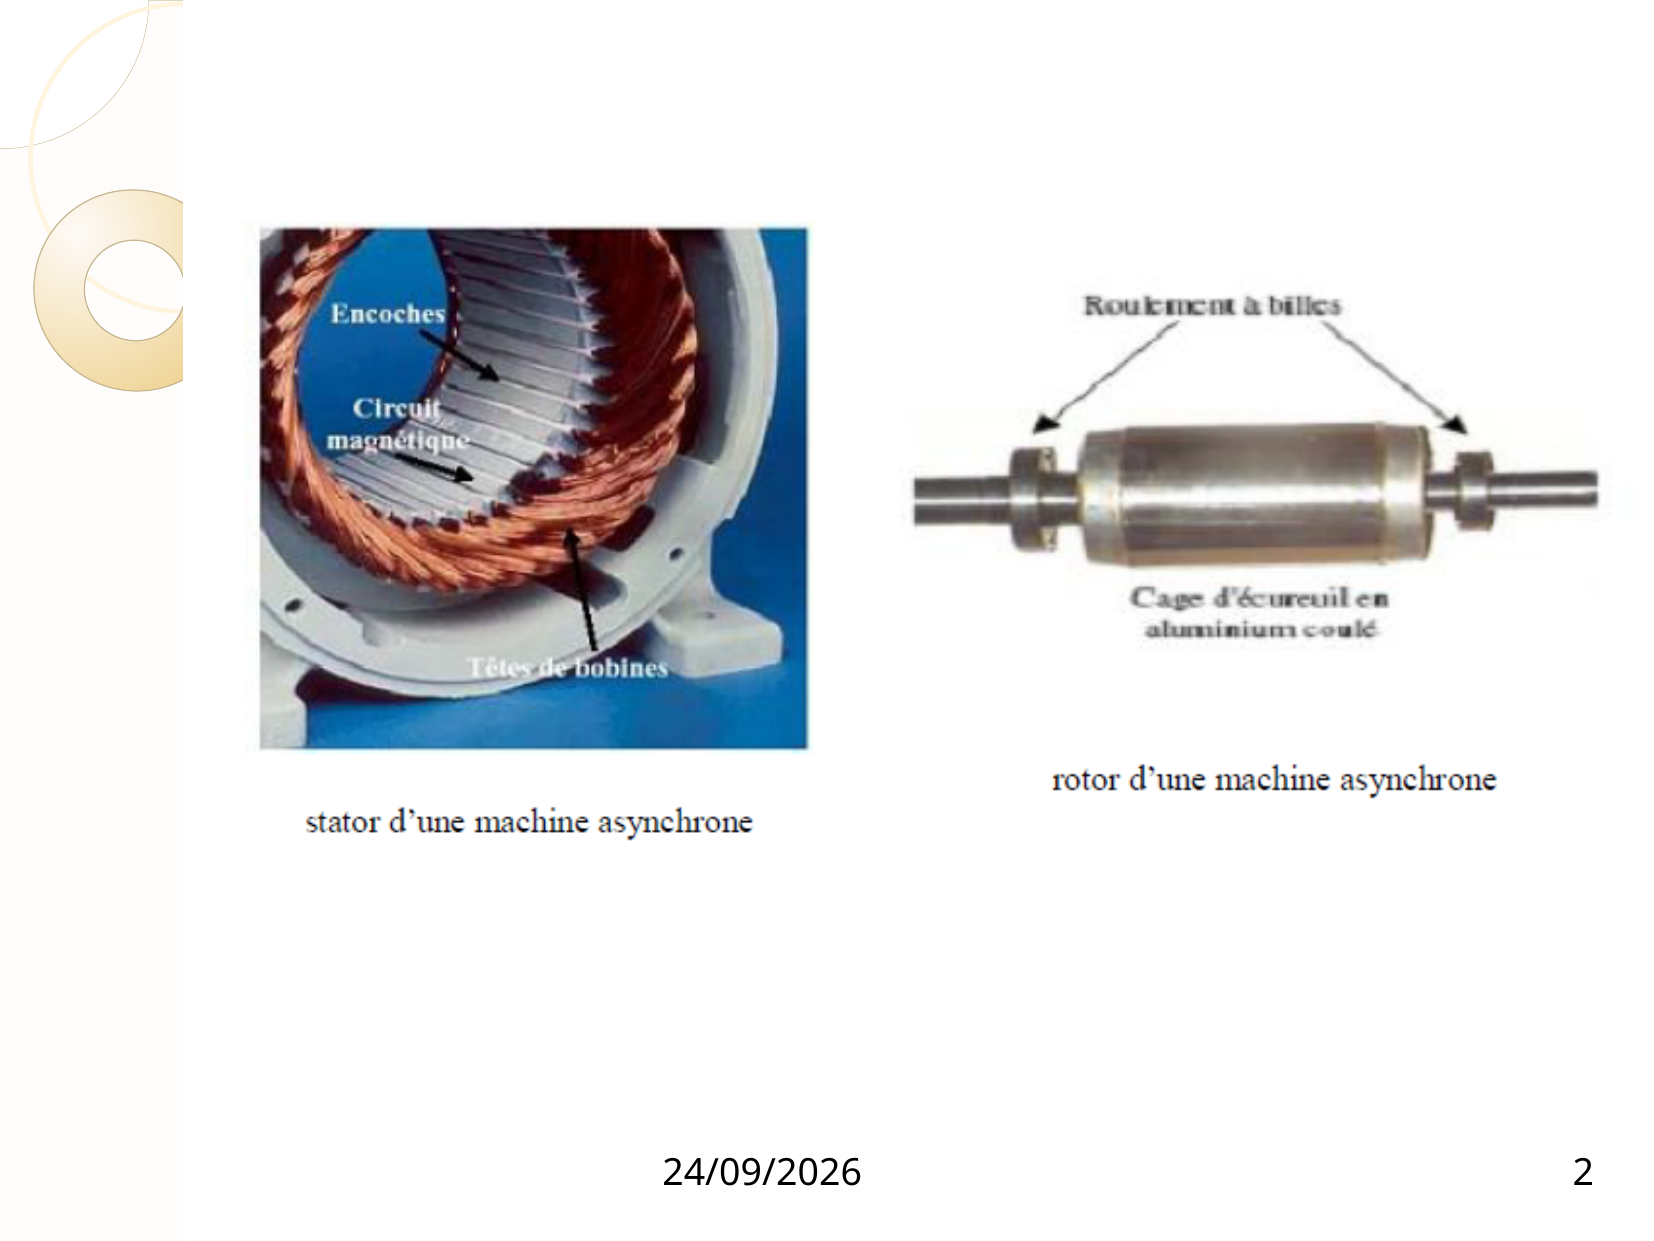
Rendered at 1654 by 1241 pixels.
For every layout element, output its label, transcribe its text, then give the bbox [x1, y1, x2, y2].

slide_number <numéro> [1557, 1140, 1641, 1227]
slide_number 02/07/2018 [647, 1140, 1034, 1227]
picture [305, 802, 762, 849]
picture [227, 203, 853, 776]
picture [862, 255, 1654, 673]
picture [1048, 755, 1528, 826]
